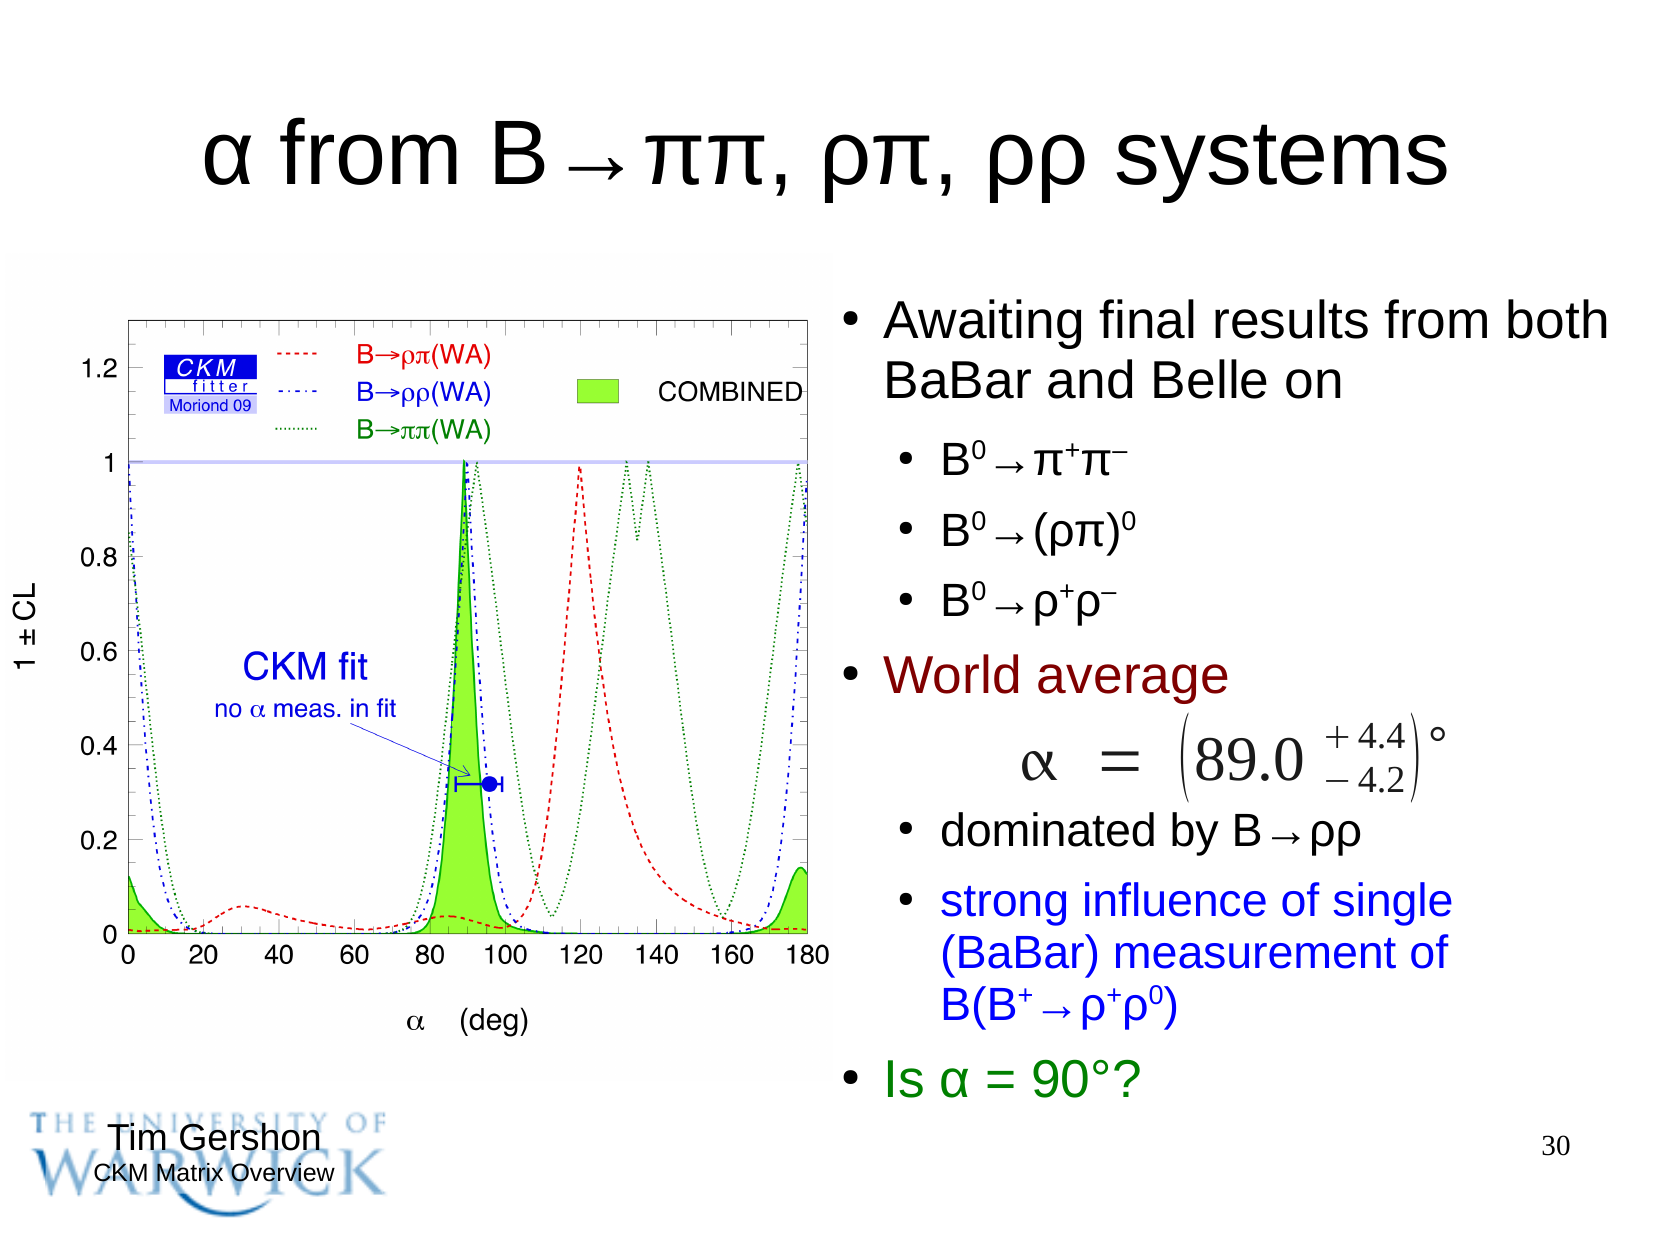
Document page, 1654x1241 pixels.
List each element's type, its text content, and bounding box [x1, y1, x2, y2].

title α from B→ππ, ρπ, ρρ systems [82, 49, 1571, 257]
chart [1003, 708, 1463, 806]
list Awaiting final results from both BaBar and Belle on B0→π+π– B0→(ρπ)0 B0→ρ+ρ– World average dominated by B→ρρ strong influence of single (BaBar) measurement of B(B+→ρ+ρ0) Is α = 90°? [826, 290, 1625, 1109]
text_box Tim Gershon CKM Matrix Overview [45, 1108, 384, 1194]
picture [19, 1106, 406, 1232]
picture [5, 253, 833, 1081]
